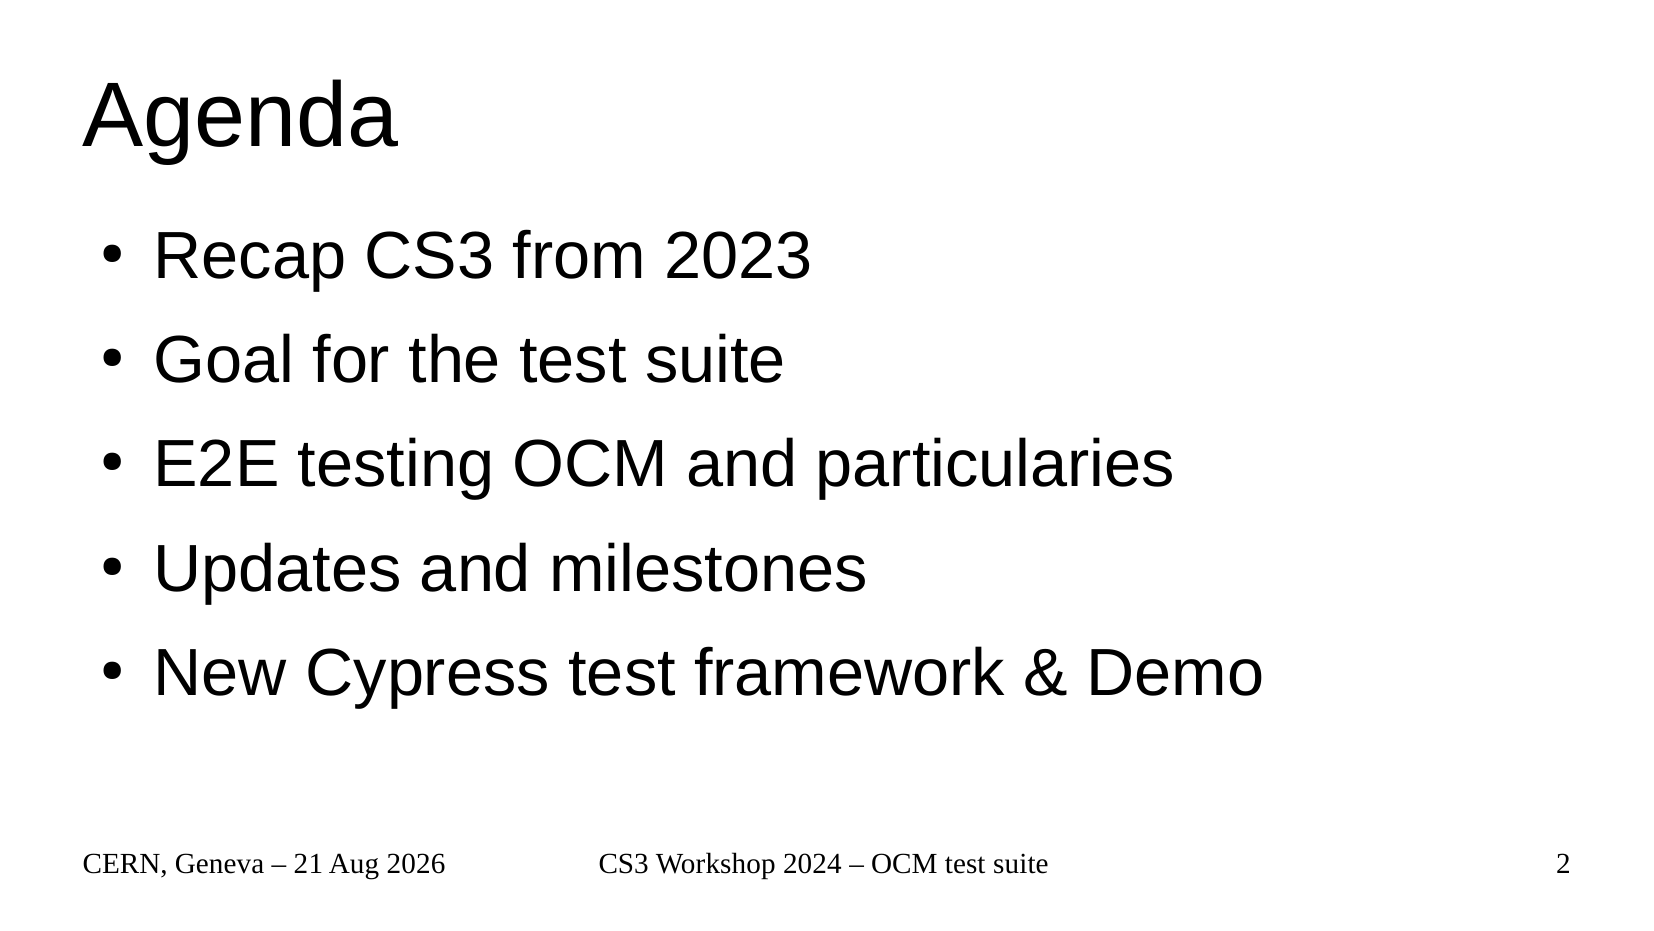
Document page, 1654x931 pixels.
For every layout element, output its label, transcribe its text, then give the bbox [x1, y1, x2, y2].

list Recap CS3 from 2023 Goal for the test suite E2E testing OCM and particularies Updates and milestones New Cypress test framework & Demo [82, 217, 1571, 758]
title Agenda [82, 37, 1571, 193]
